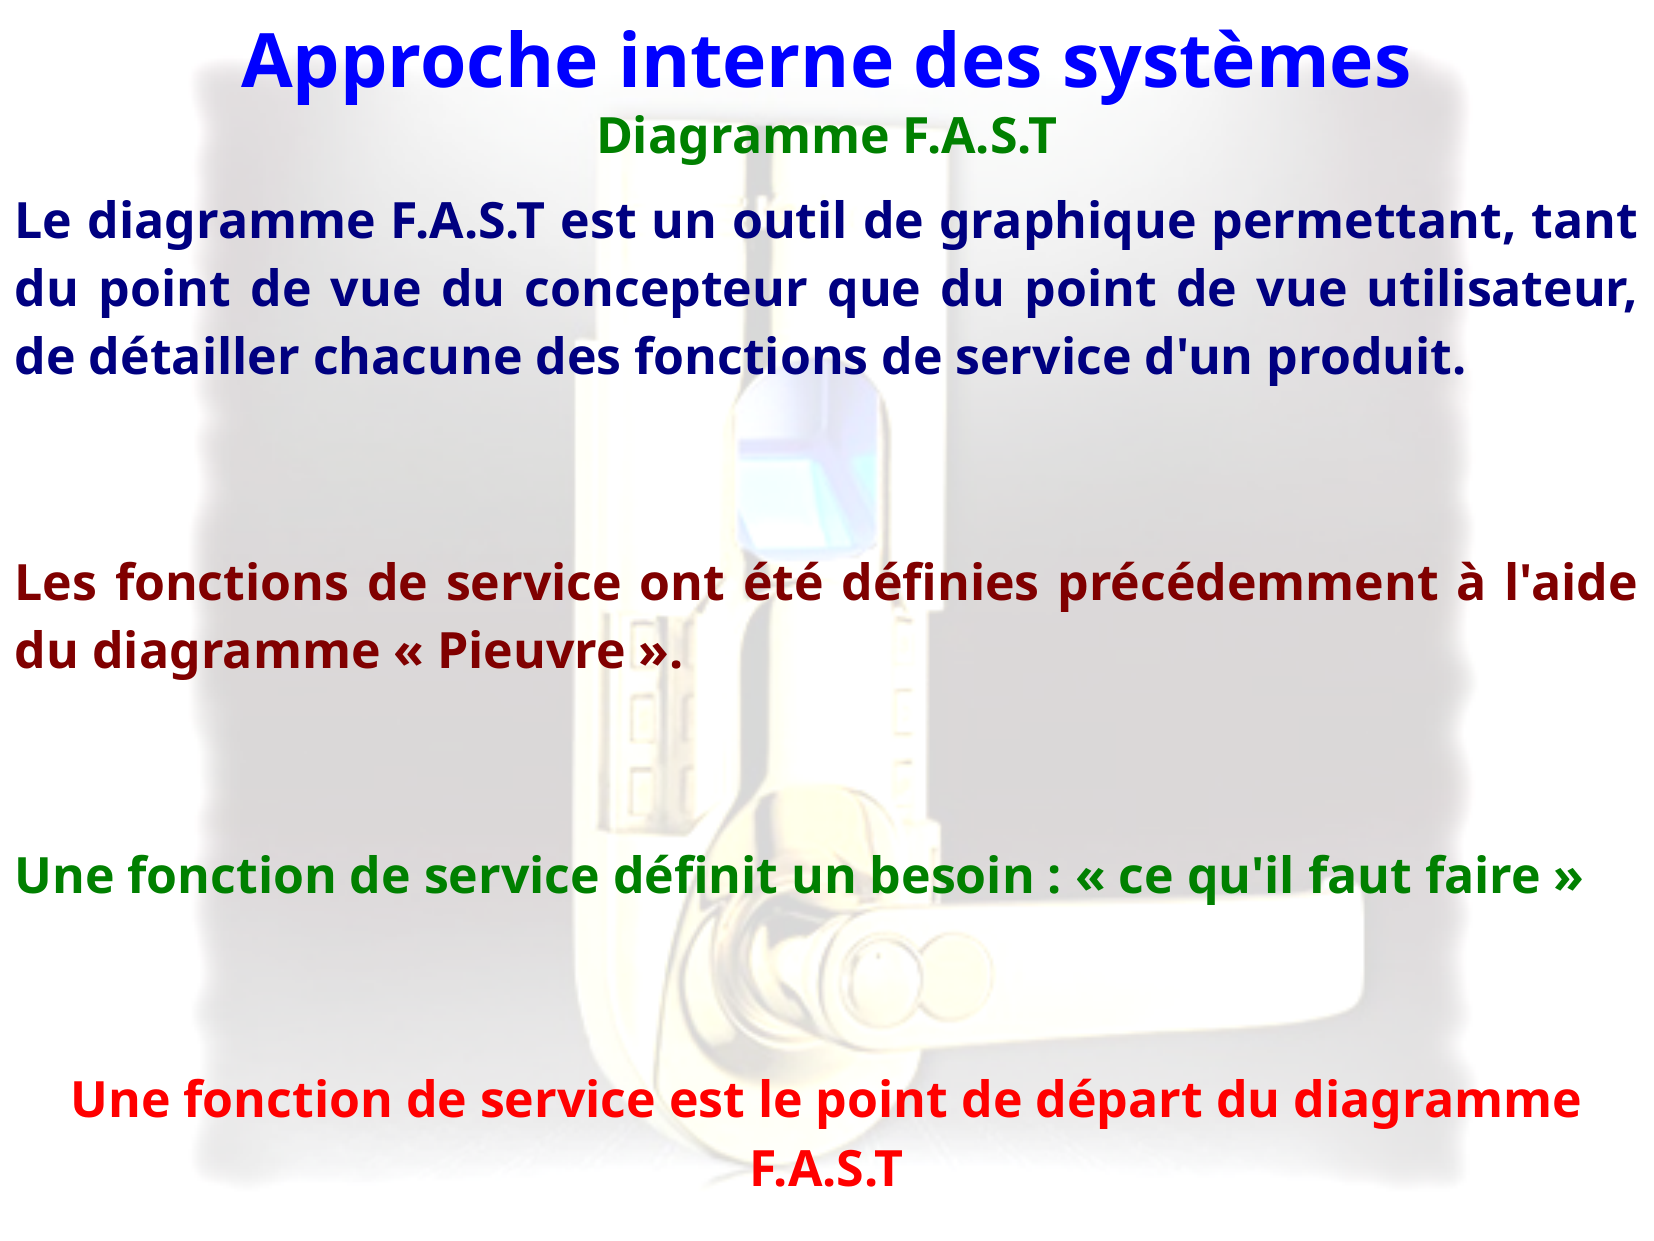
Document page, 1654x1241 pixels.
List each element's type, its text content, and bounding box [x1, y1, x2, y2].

text_box Une fonction de service est le point de départ du diagramme F.A.S.T [0, 1056, 1654, 1211]
text_box Une fonction de service définit un besoin : « ce qu'il faut faire » [0, 833, 1654, 918]
text_box Diagramme F.A.S.T [0, 92, 1654, 177]
text_box Les fonctions de service ont été définies précédemment à l'aide du diagramme « Pieuvre ». [0, 539, 1654, 694]
text_box Le diagramme F.A.S.T est un outil de graphique permettant, tant du point de vue du concepteur que du point de vue utilisateur, de détailler chacune des fonctions de service d'un produit. [0, 177, 1654, 401]
